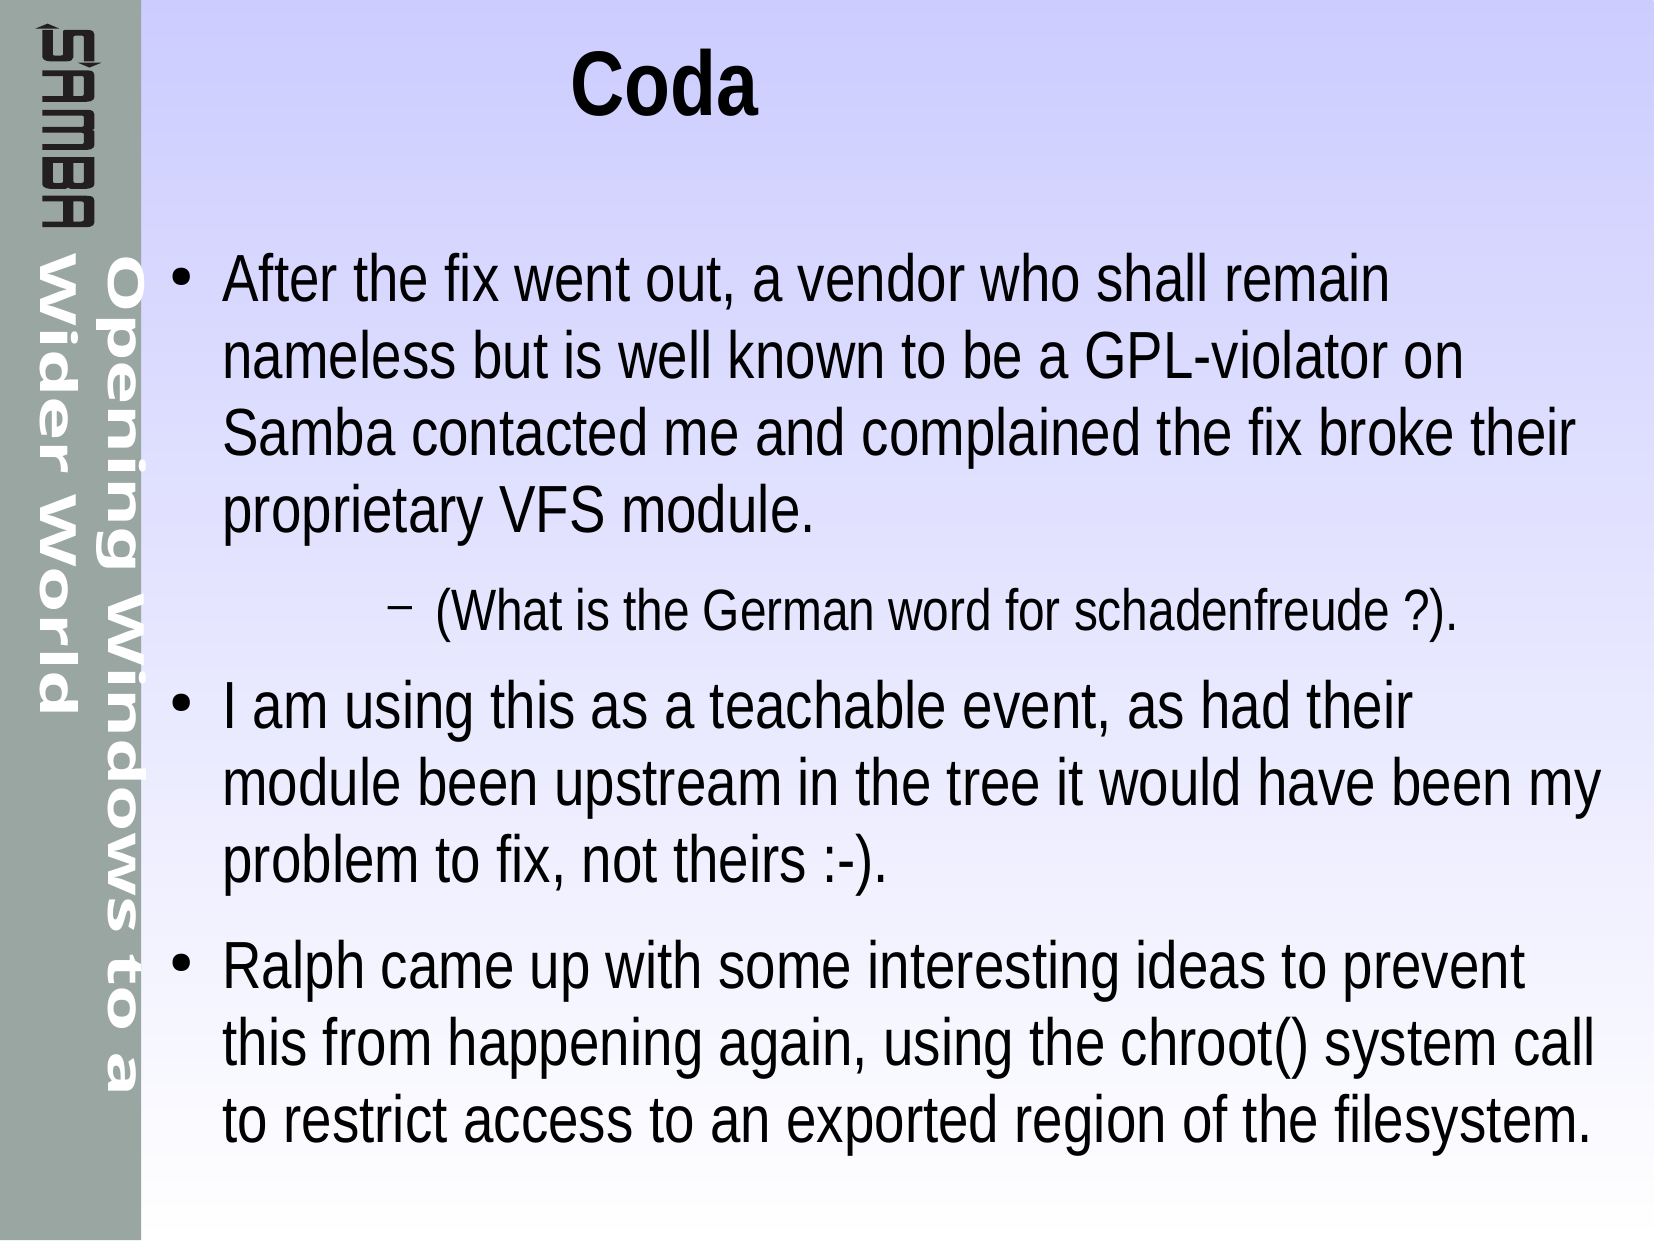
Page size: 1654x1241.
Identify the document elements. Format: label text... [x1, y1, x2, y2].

title Coda [183, 0, 1146, 166]
list After the fix went out, a vendor who shall remain nameless but is well known to be a GPL-violator on Samba contacted me and complained the fix broke their proprietary VFS module. (What is the German word for schadenfreude ?). I am using this as a teachable event, as had their module been upstream in the tree it would have been my problem to fix, not theirs :-). Ralph came up with some interesting ideas to prevent this from happening again, using the chroot() system call to restrict access to an exported region of the filesystem. [151, 239, 1607, 1157]
